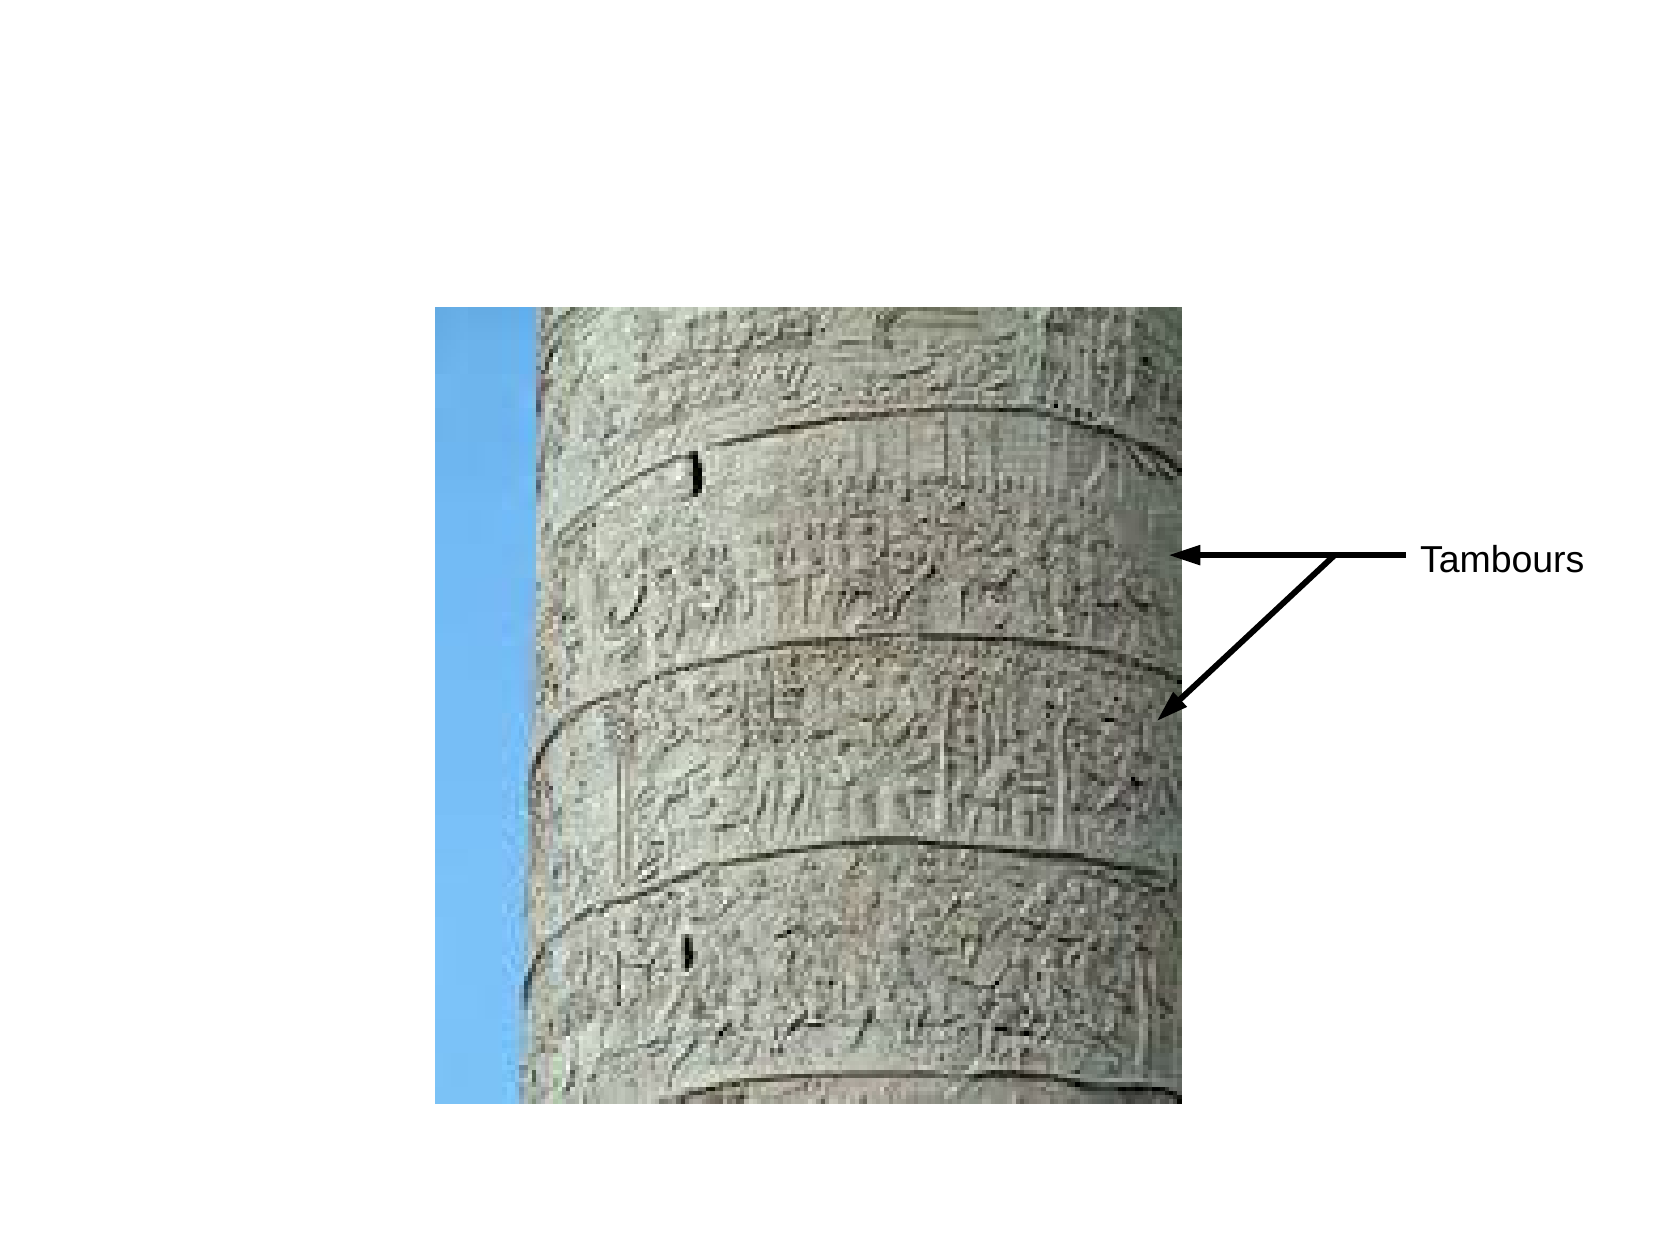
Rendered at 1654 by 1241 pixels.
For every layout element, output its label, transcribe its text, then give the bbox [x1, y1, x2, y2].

picture [435, 307, 1182, 1104]
text_box Tambours [1405, 531, 1619, 589]
